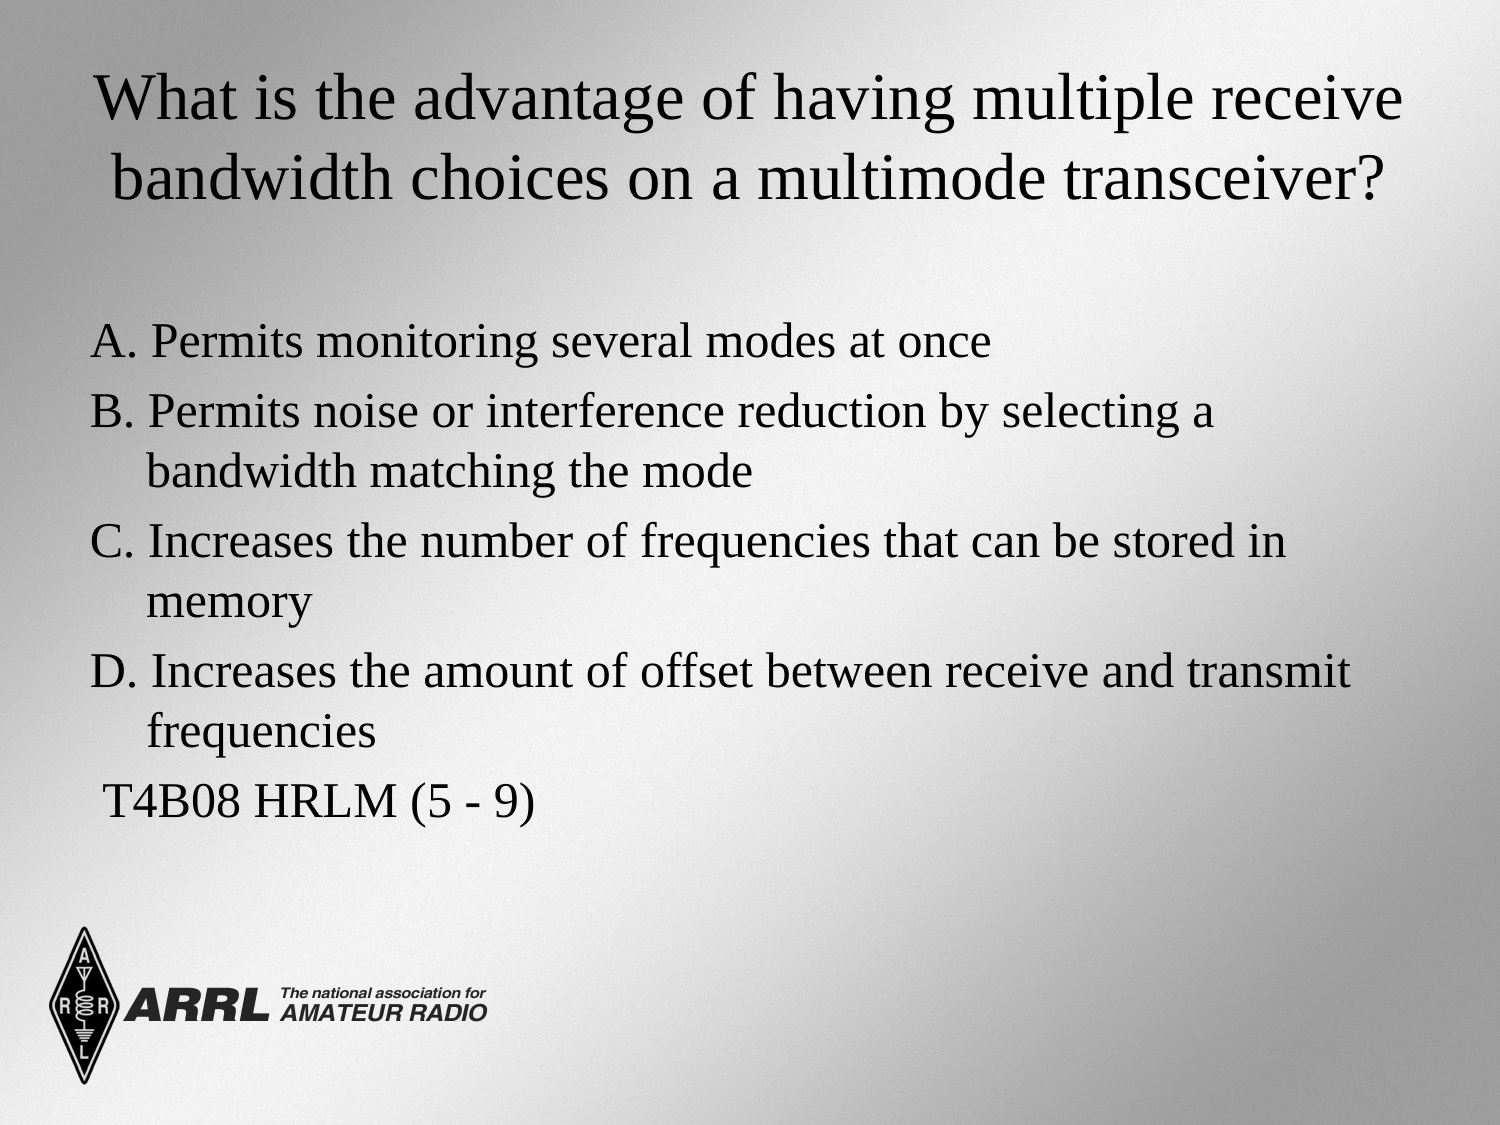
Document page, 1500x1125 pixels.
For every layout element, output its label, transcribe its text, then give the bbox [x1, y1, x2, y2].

title What is the advantage of having multiple receive bandwidth choices on a multimode transceiver? [75, 45, 1425, 233]
list A. Permits monitoring several modes at once B. Permits noise or interference reduction by selecting a bandwidth matching the mode C. Increases the number of frequencies that can be stored in memory D. Increases the amount of offset between receive and transmit frequencies T4B08 HRLM (5 - 9) [75, 299, 1425, 1005]
picture [0, 0, 1500, 1125]
